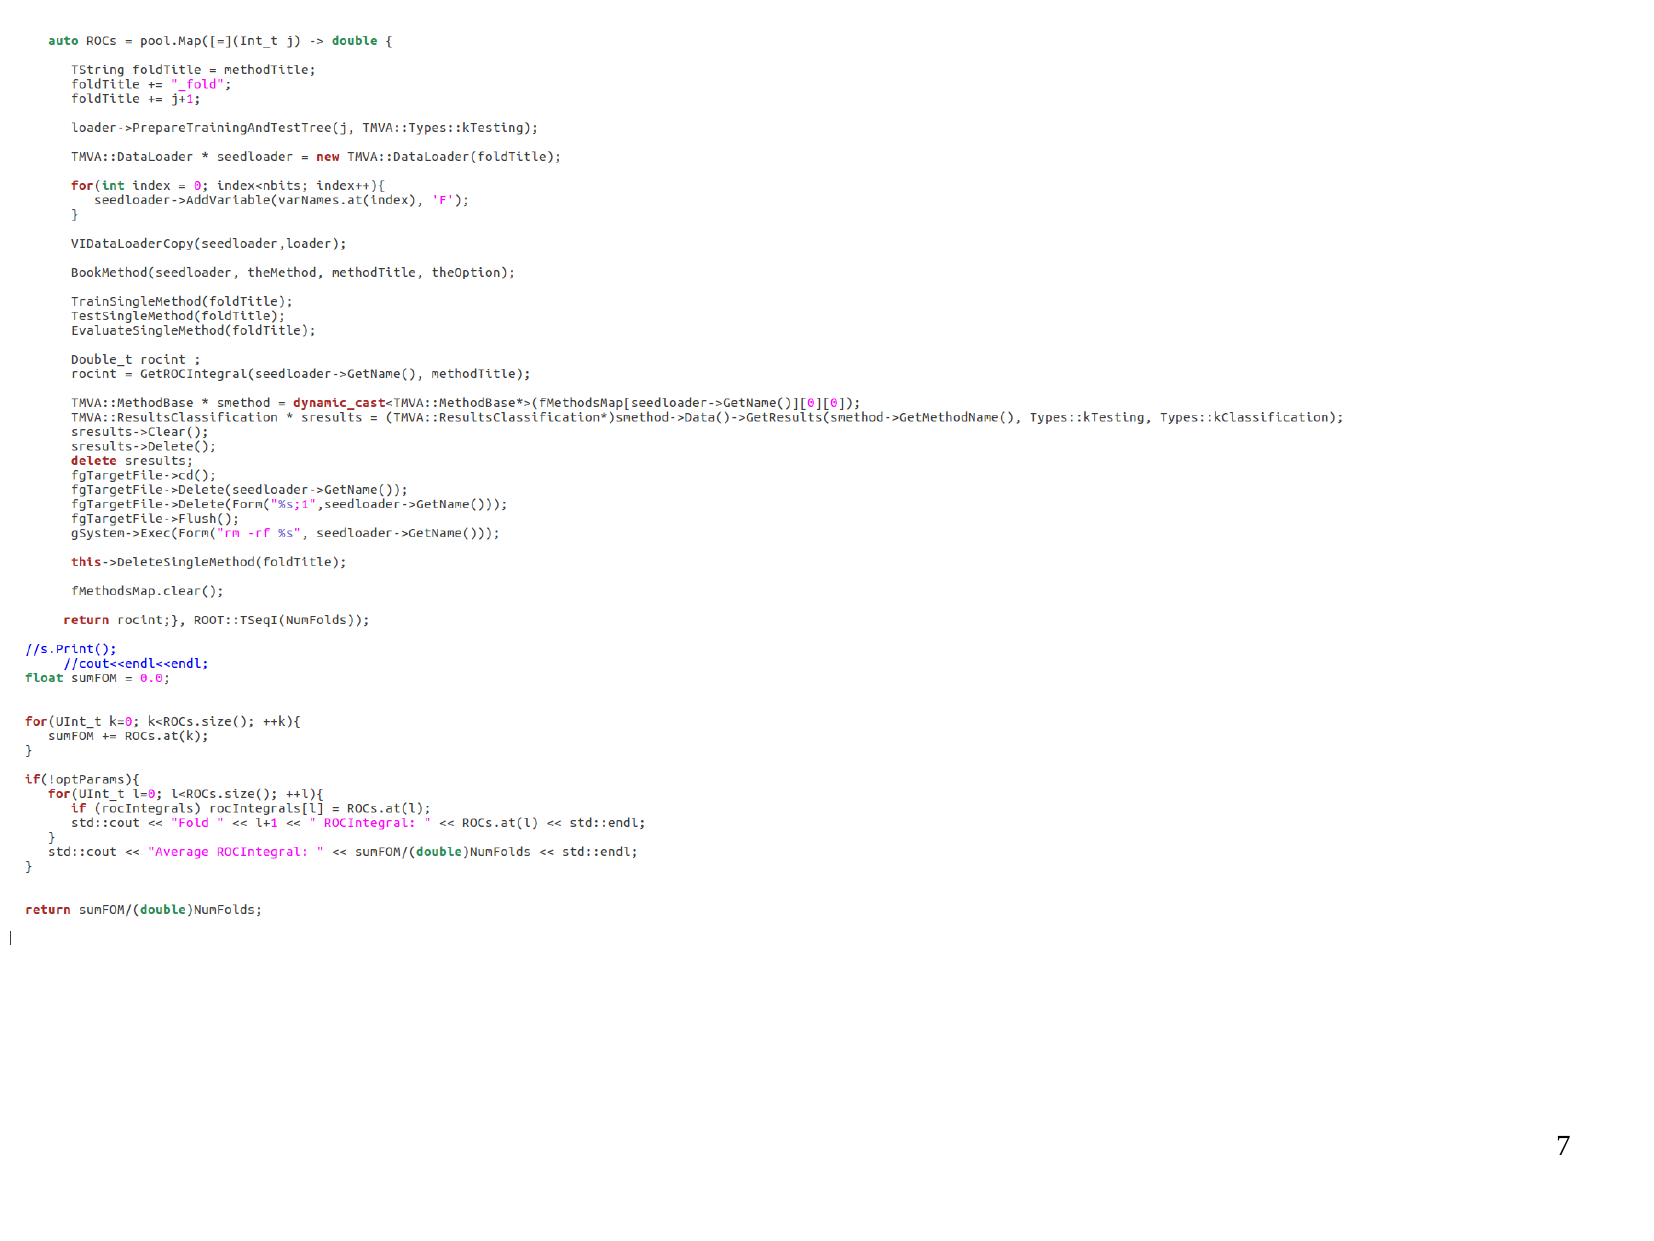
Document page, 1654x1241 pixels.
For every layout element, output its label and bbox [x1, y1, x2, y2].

picture [0, 25, 1636, 946]
